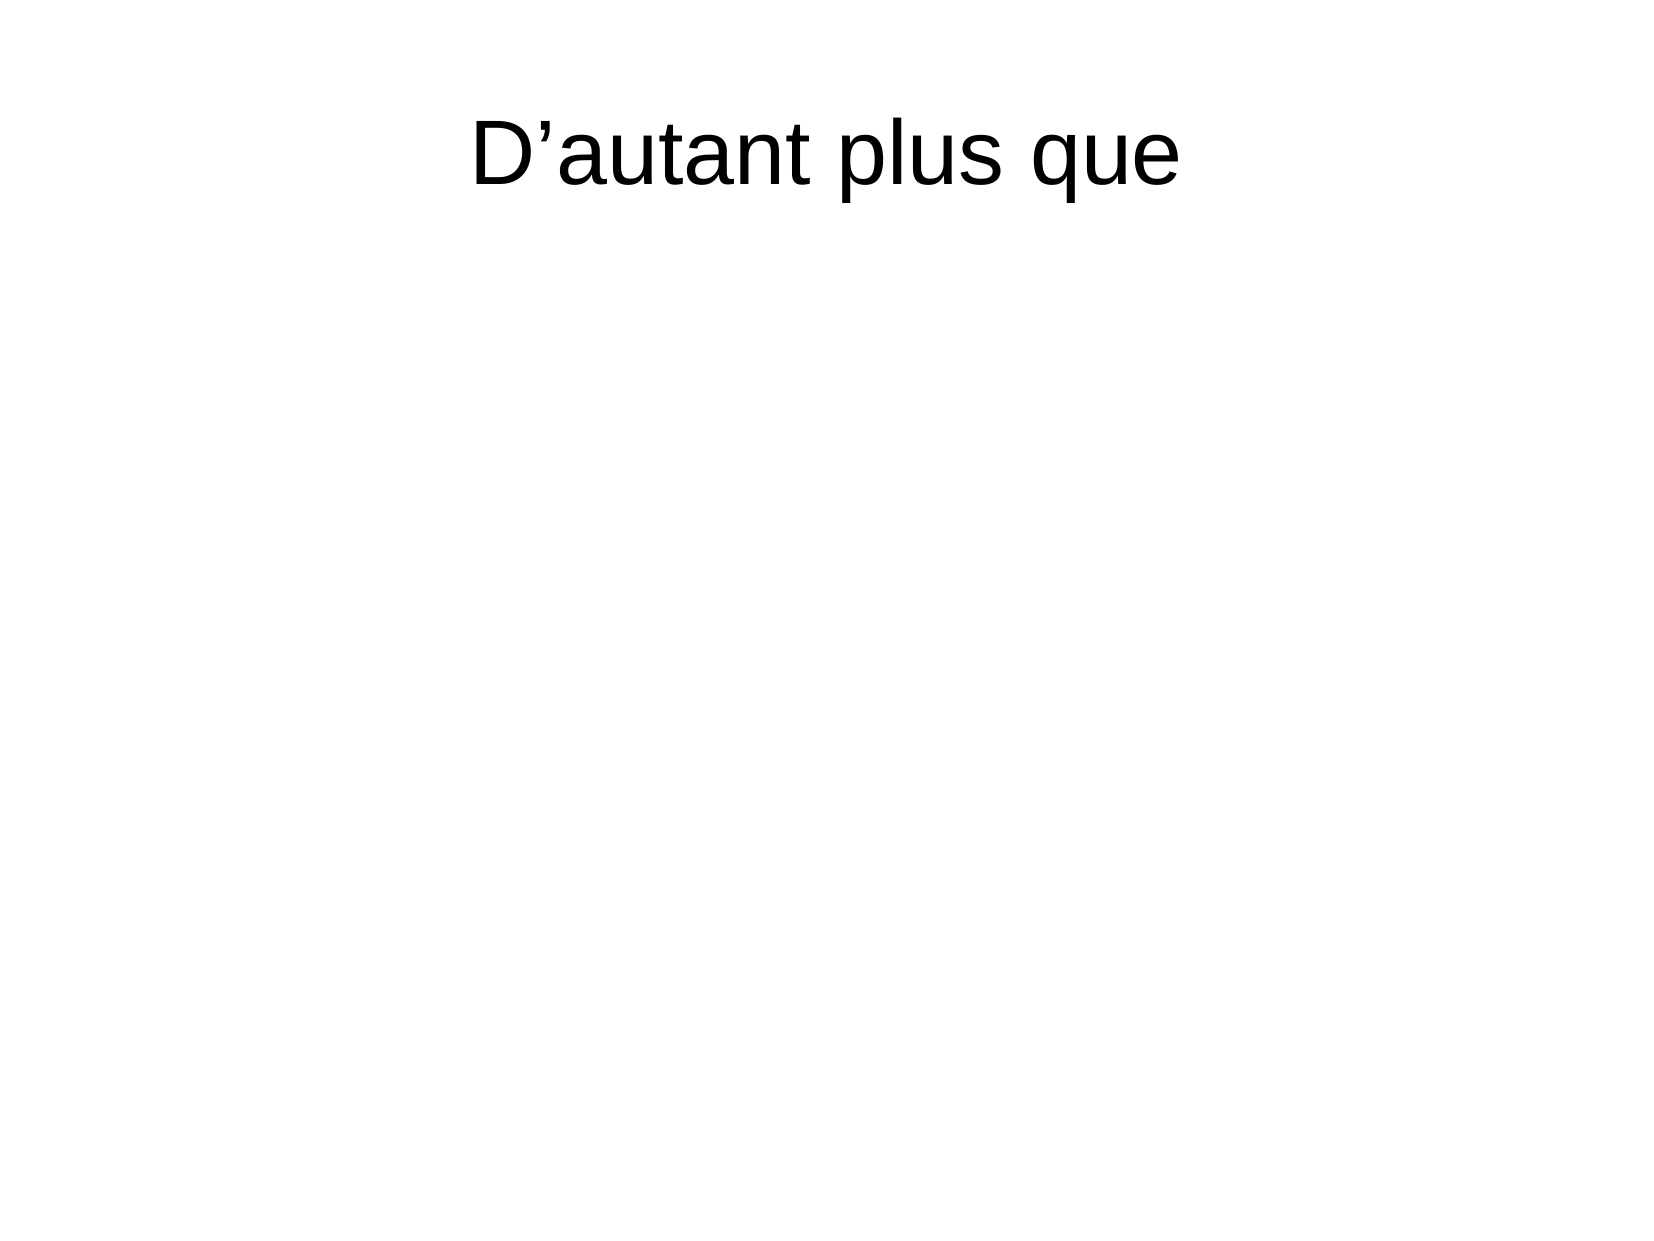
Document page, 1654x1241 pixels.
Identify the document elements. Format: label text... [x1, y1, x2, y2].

title D’autant plus que [82, 49, 1571, 257]
